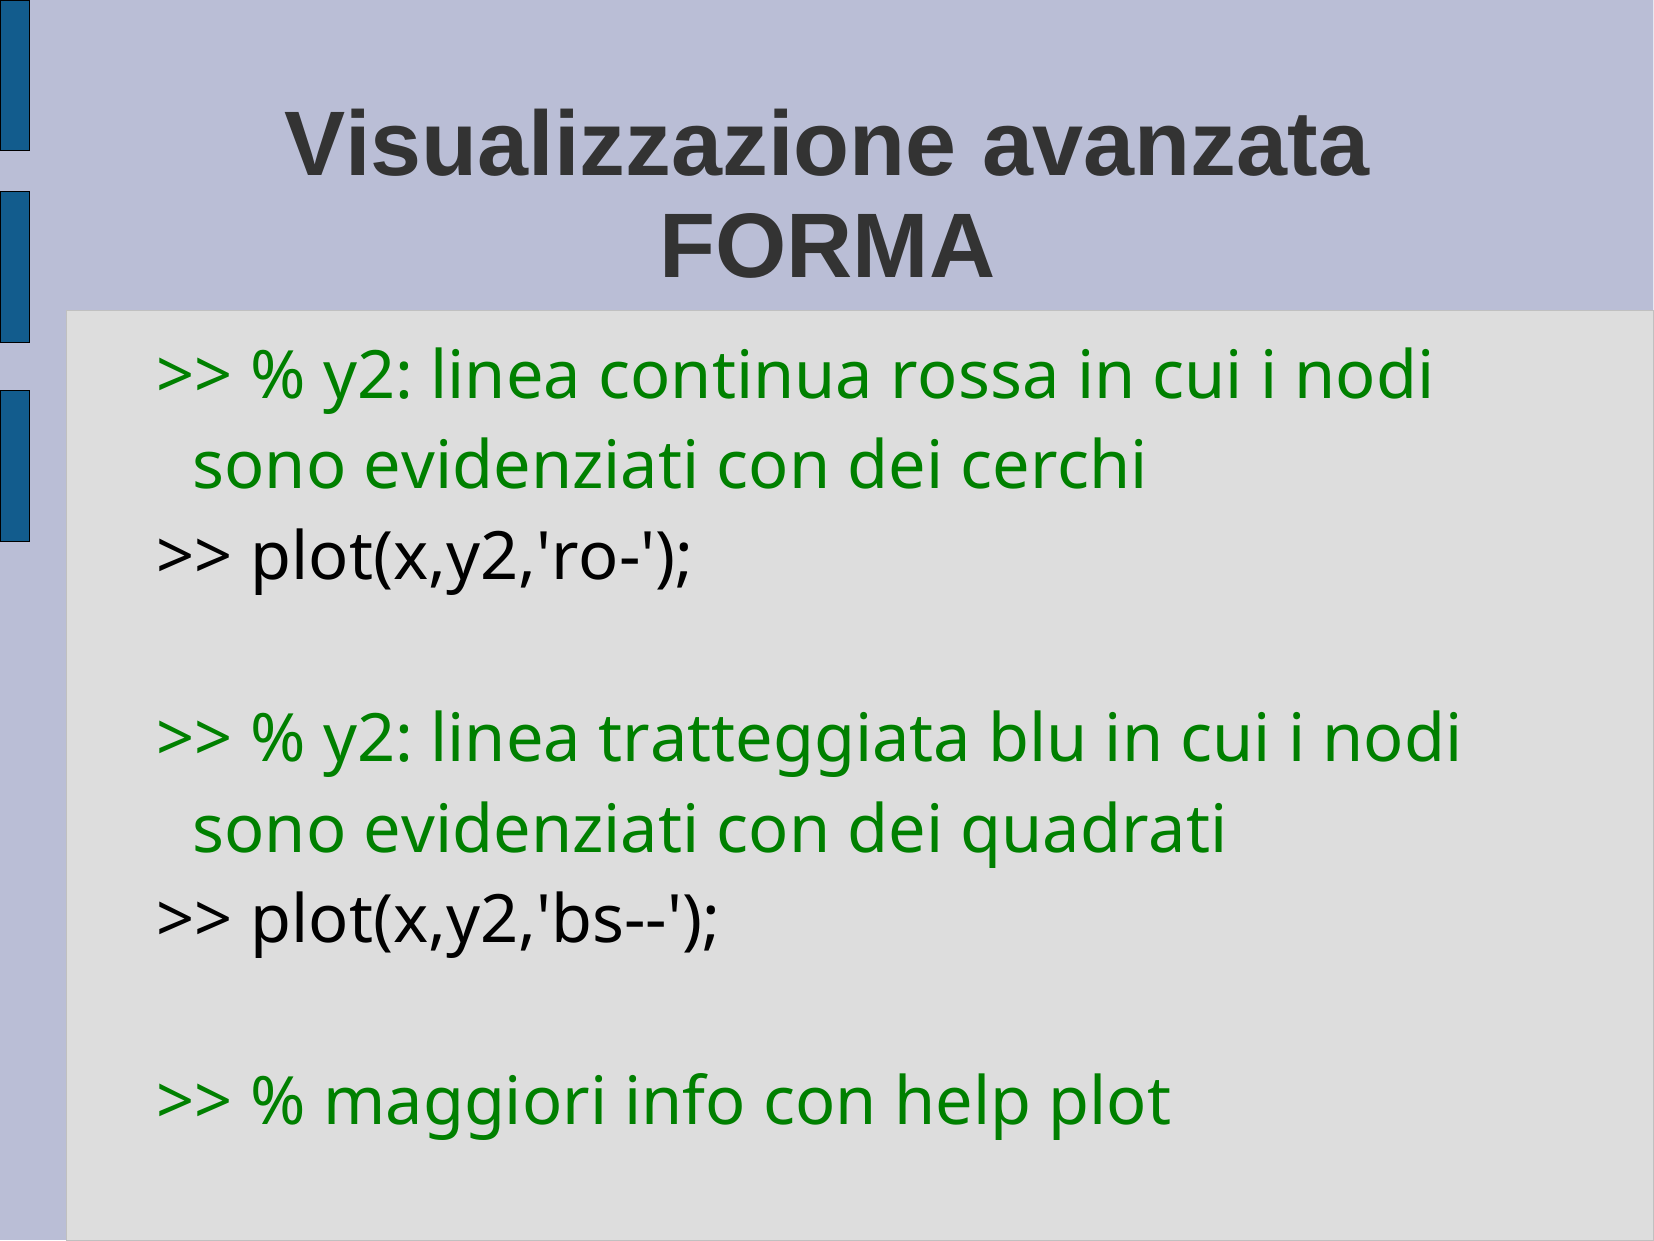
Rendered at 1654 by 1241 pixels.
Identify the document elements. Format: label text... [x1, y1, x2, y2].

title Visualizzazione avanzata FORMA [121, 92, 1534, 298]
subtitle >> % y2: linea continua rossa in cui i nodi sono evidenziati con dei cerchi >> plot(x,y2,'ro-'); >> % y2: linea tratteggiata blu in cui i nodi sono evidenziati con dei quadrati >> plot(x,y2,'bs--'); >> % maggiori info con help plot [121, 352, 1534, 1119]
